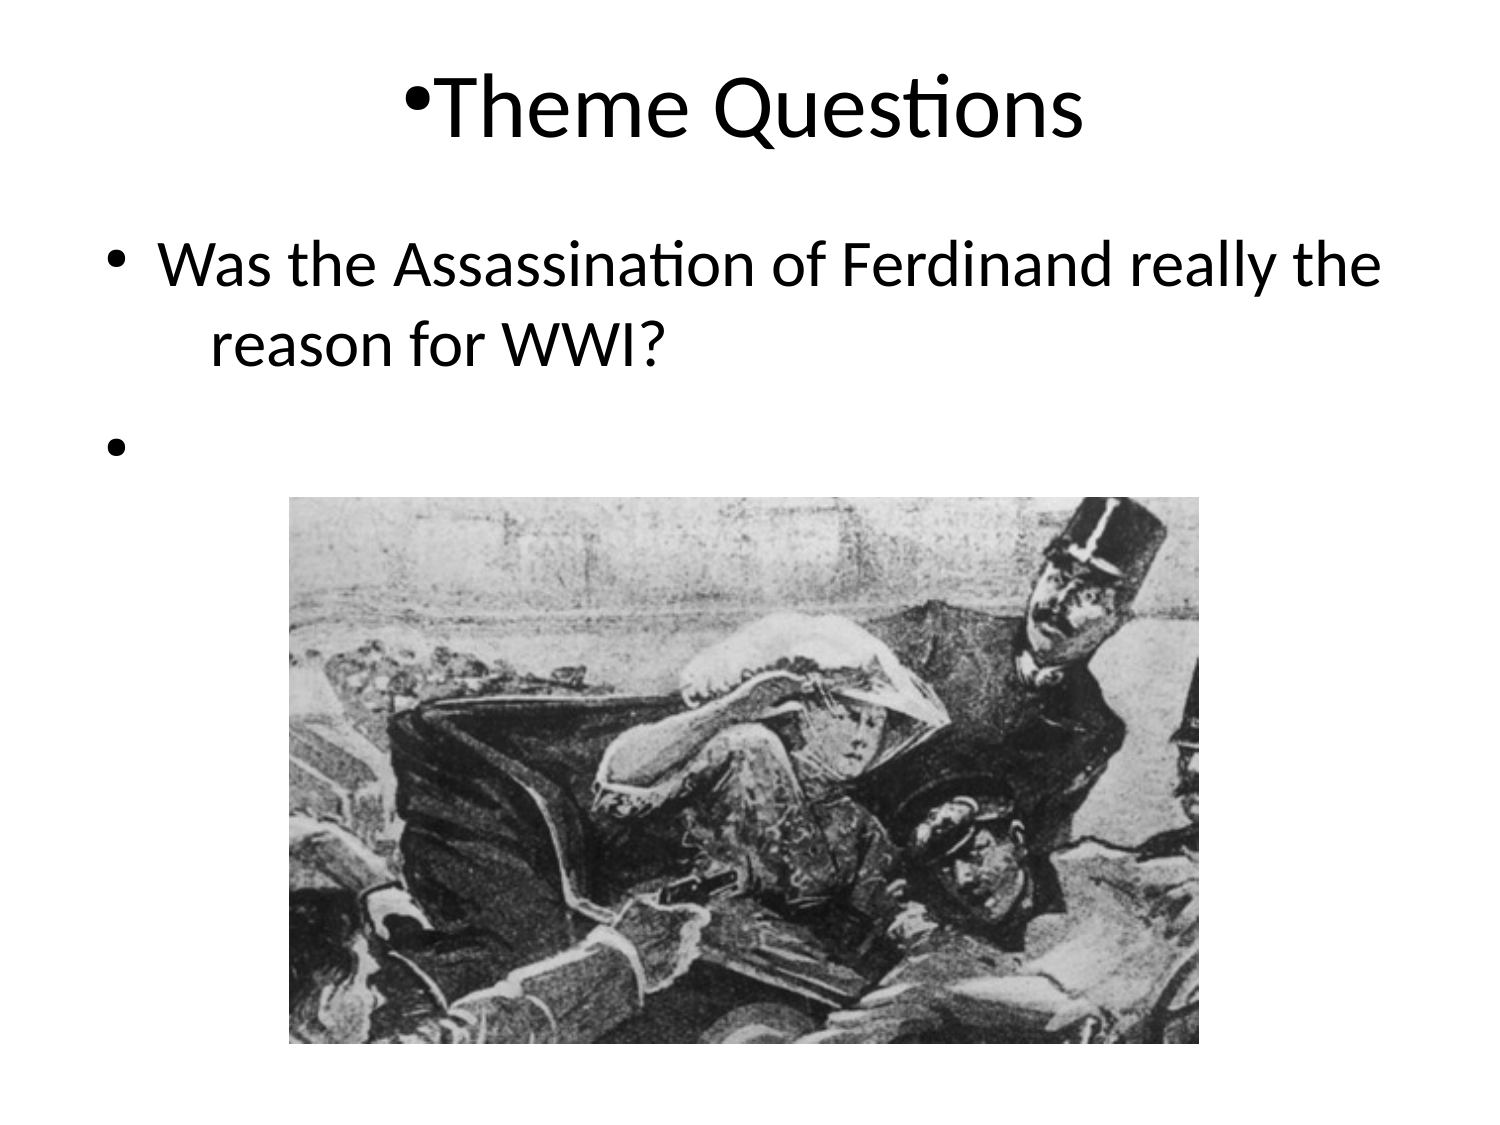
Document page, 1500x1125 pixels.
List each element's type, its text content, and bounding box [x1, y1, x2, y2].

picture [289, 497, 1199, 1044]
list Was the Assassination of Ferdinand really the reason for WWI? [69, 219, 1420, 963]
title Theme Questions [106, 30, 1382, 219]
